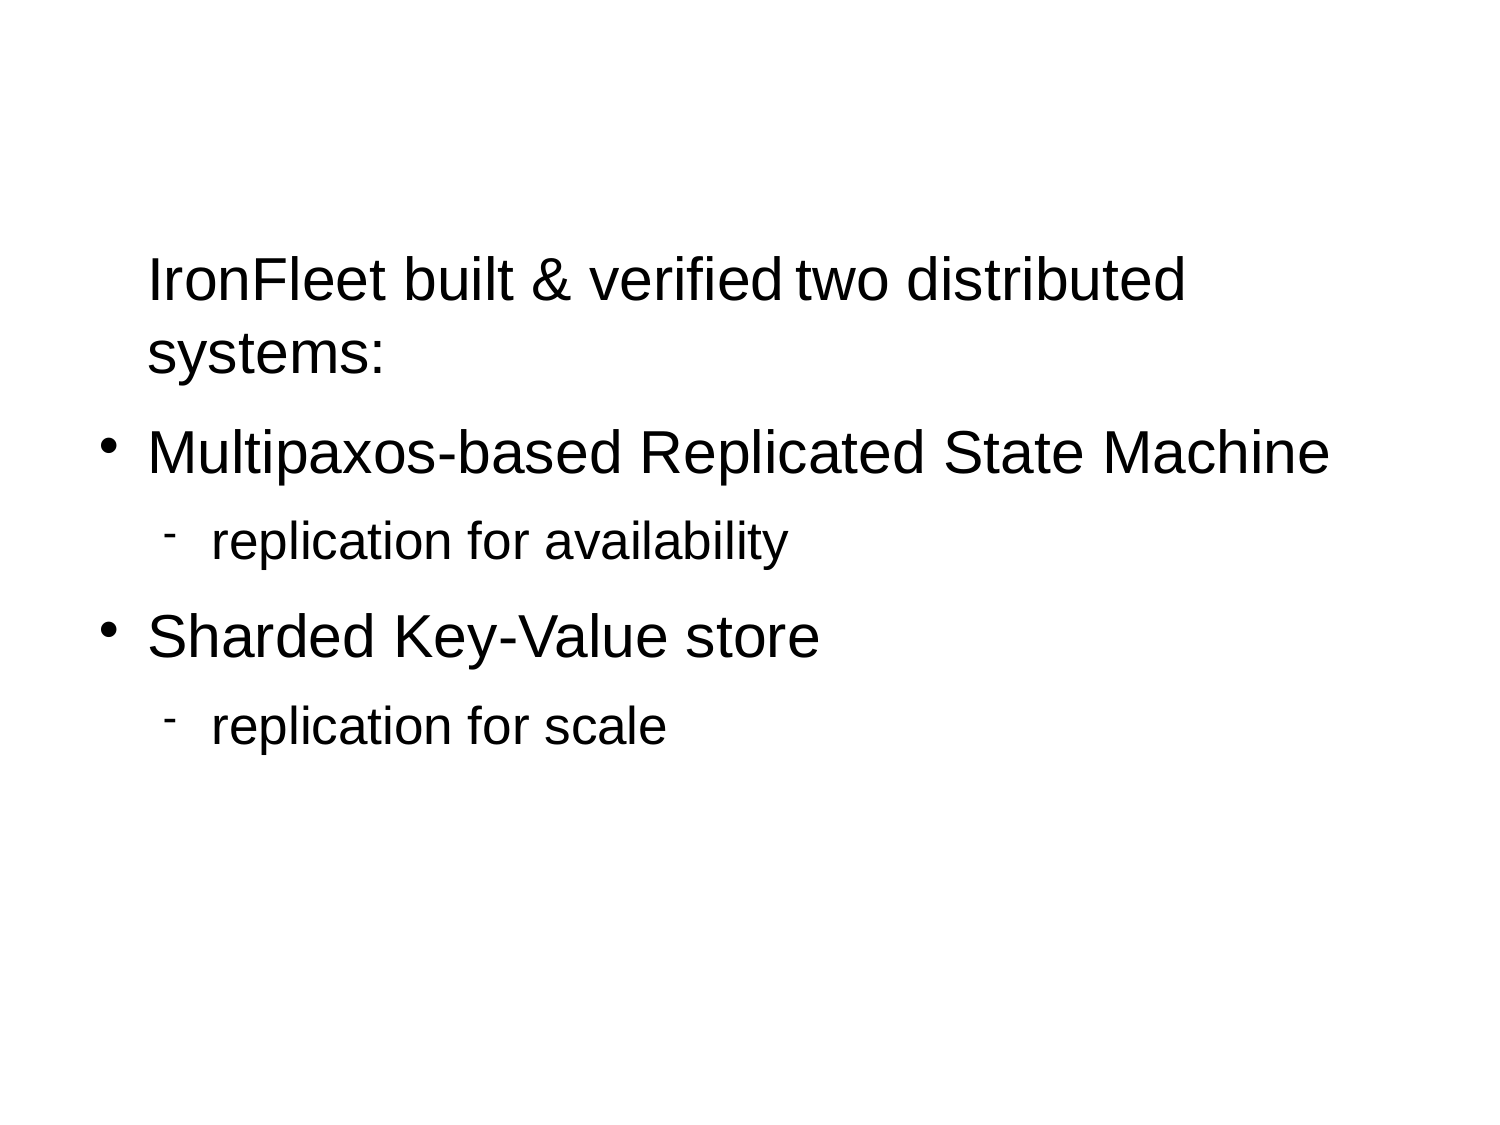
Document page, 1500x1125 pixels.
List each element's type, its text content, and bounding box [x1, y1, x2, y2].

text_box IronFleet built & verified two distributed systems: Multipaxos-based Replicated State Machine replication for availability Sharded Key-Value store replication for scale [82, 239, 1426, 757]
